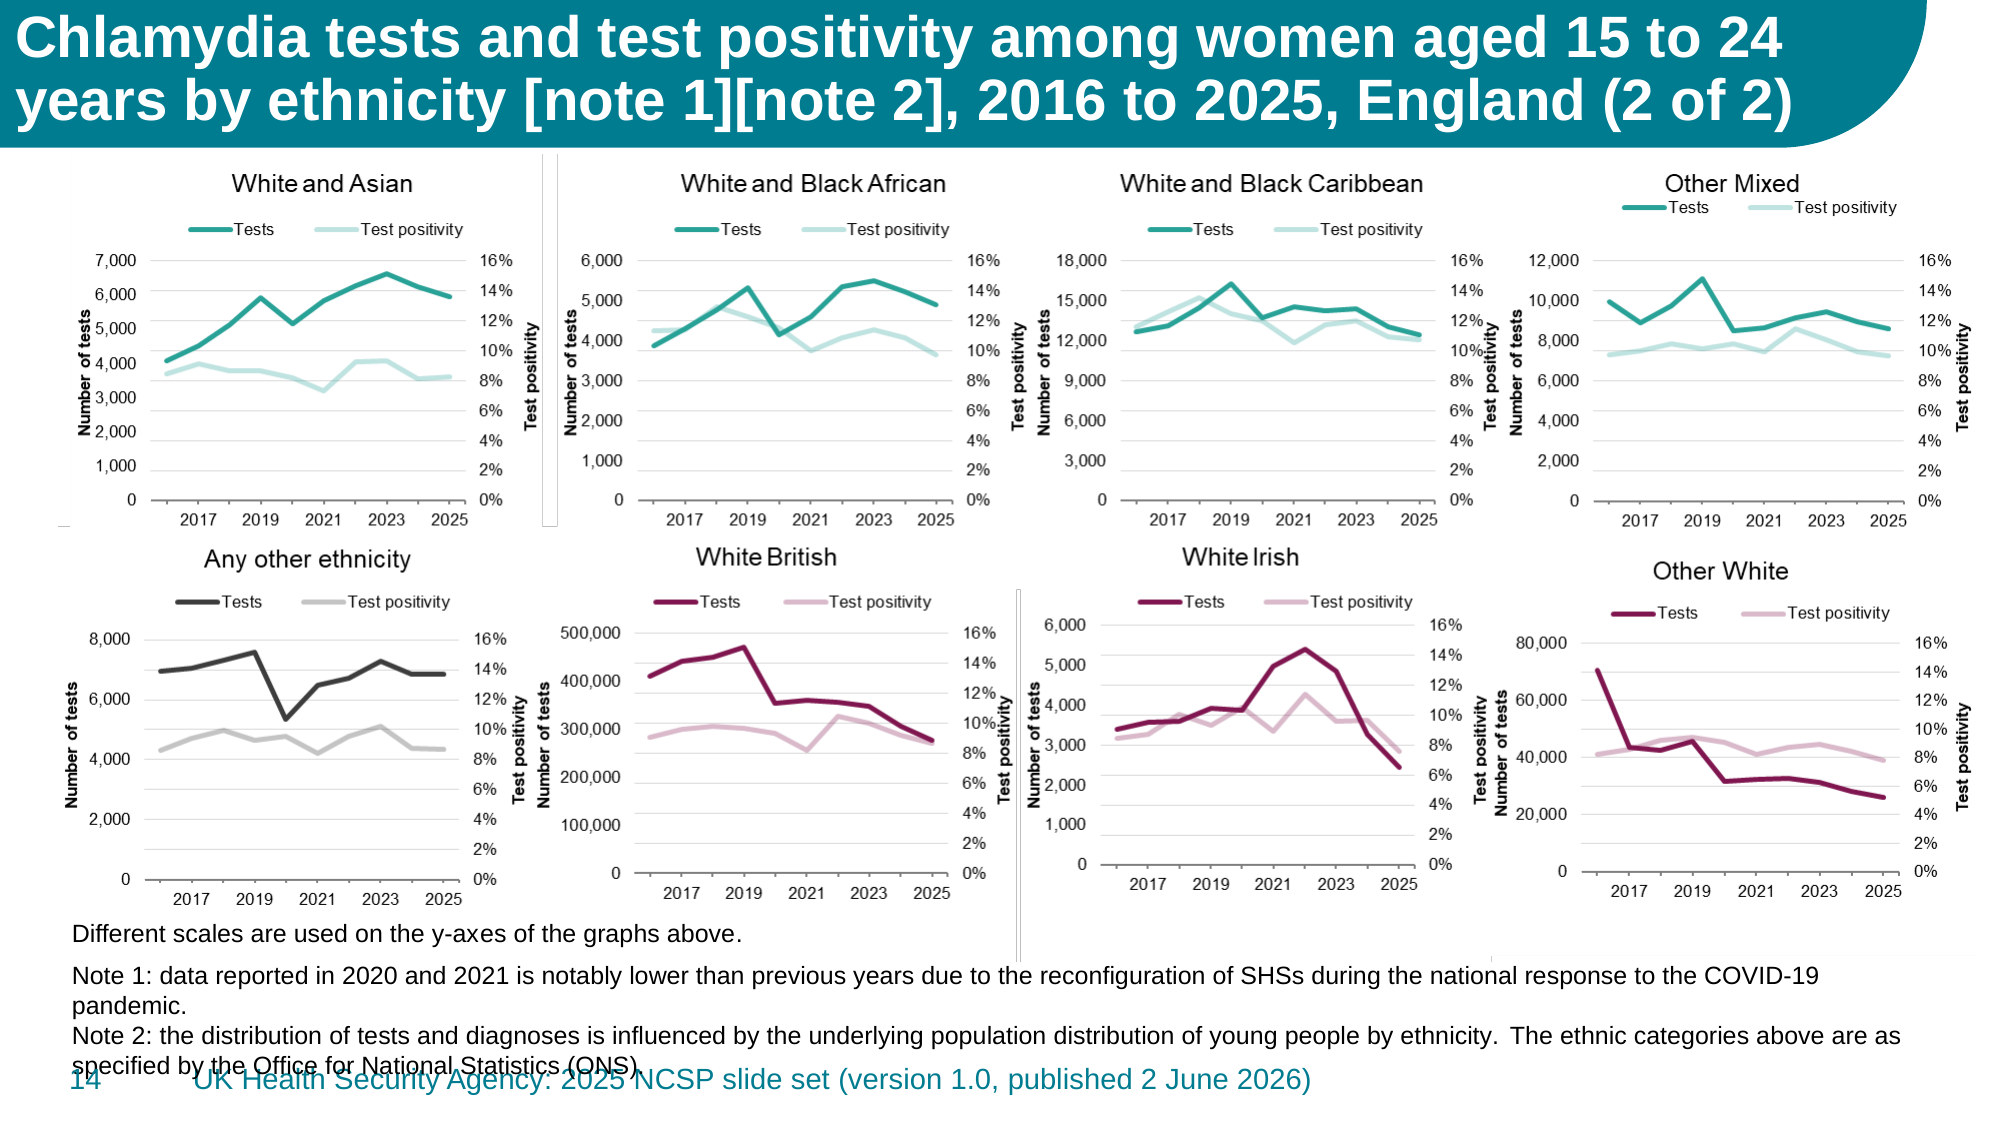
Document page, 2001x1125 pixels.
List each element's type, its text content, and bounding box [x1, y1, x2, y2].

title Chlamydia tests and test positivity among women aged 15 to 24 years by ethnicity [note 1][note 2], 2016 to 2025, England (2 of 2) [0, 0, 1844, 105]
text_box [54, 1053, 152, 1112]
picture [57, 154, 1975, 962]
text_box Different scales are used on the y-axes of the graphs above. Note 1: data reported in 2020 and 2021 is notably lower than previous years due to the reconfiguration of SHSs during the national response to the COVID-19 pandemic. Note 2: the distribution of tests and diagnoses is influenced by the underlying population distribution of young people by ethnicity. The ethnic categories above are as specified by the Office for National Statistics (ONS). [56, 909, 1950, 1090]
